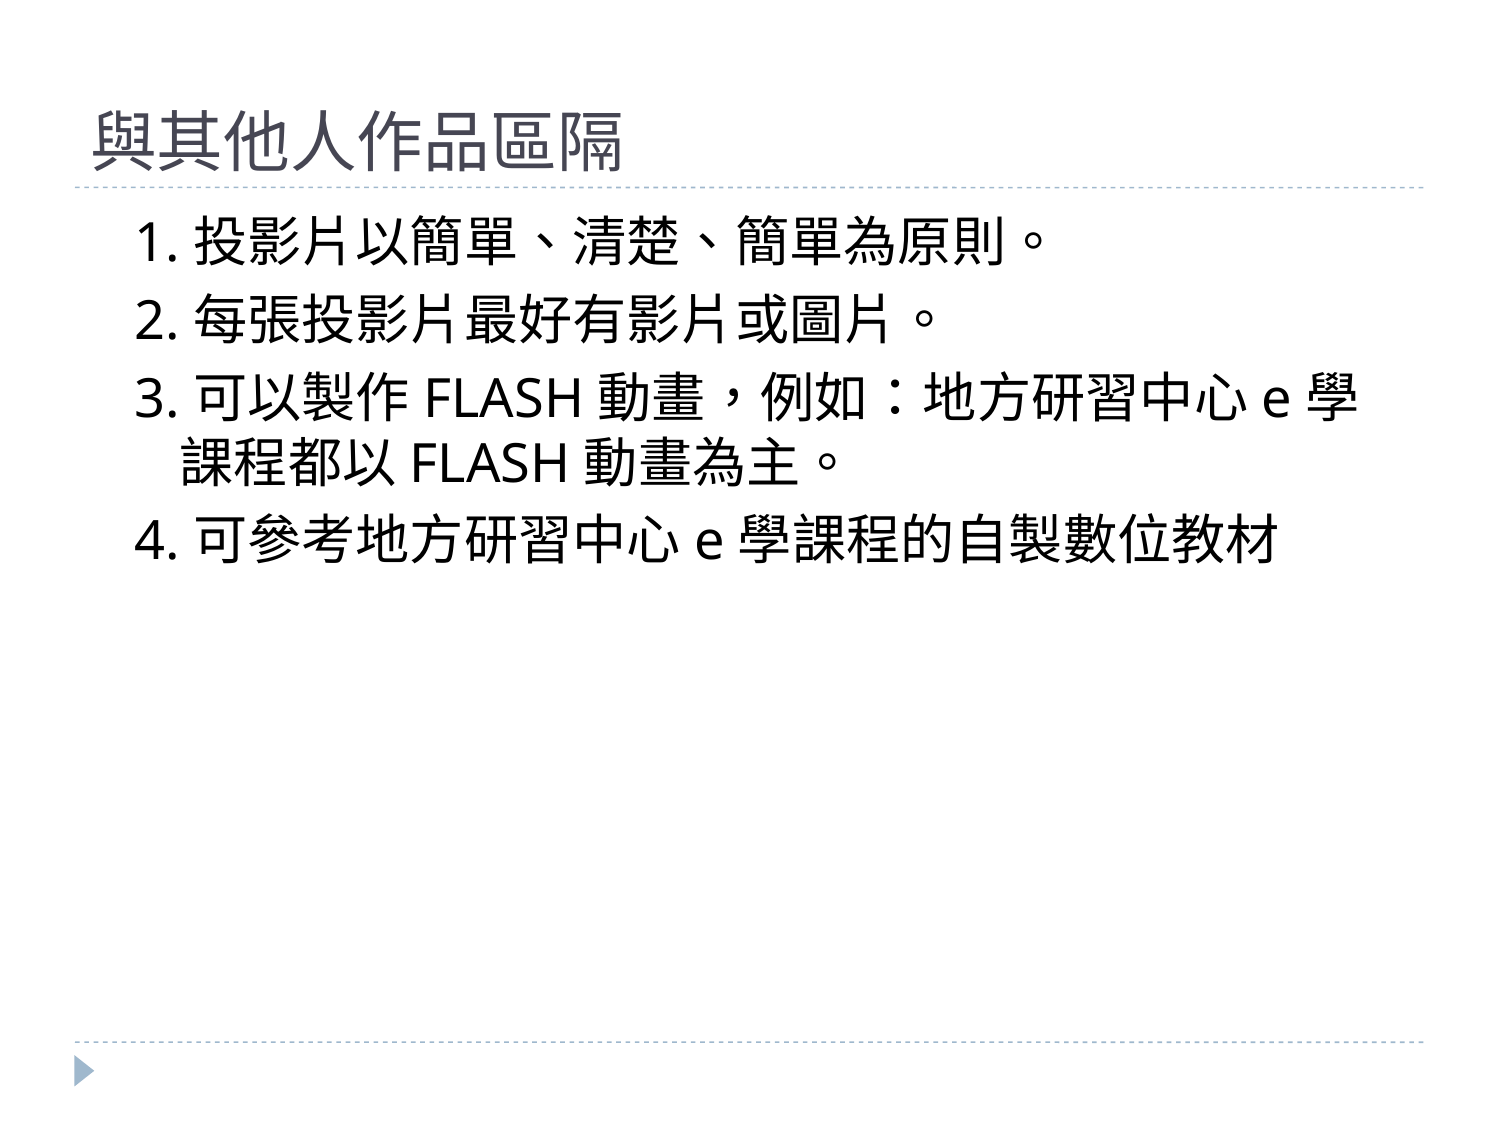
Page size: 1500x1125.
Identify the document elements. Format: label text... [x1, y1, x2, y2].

title 與其他人作品區隔 [75, 24, 1426, 188]
list 1.投影片以簡單、清楚、簡單為原則。 2.每張投影片最好有影片或圖片。 3.可以製作FLASH動畫，例如：地方研習中心e學課程都以FLASH動畫為主。 4.可參考地方研習中心e學課程的自製數位教材 [75, 200, 1426, 1010]
